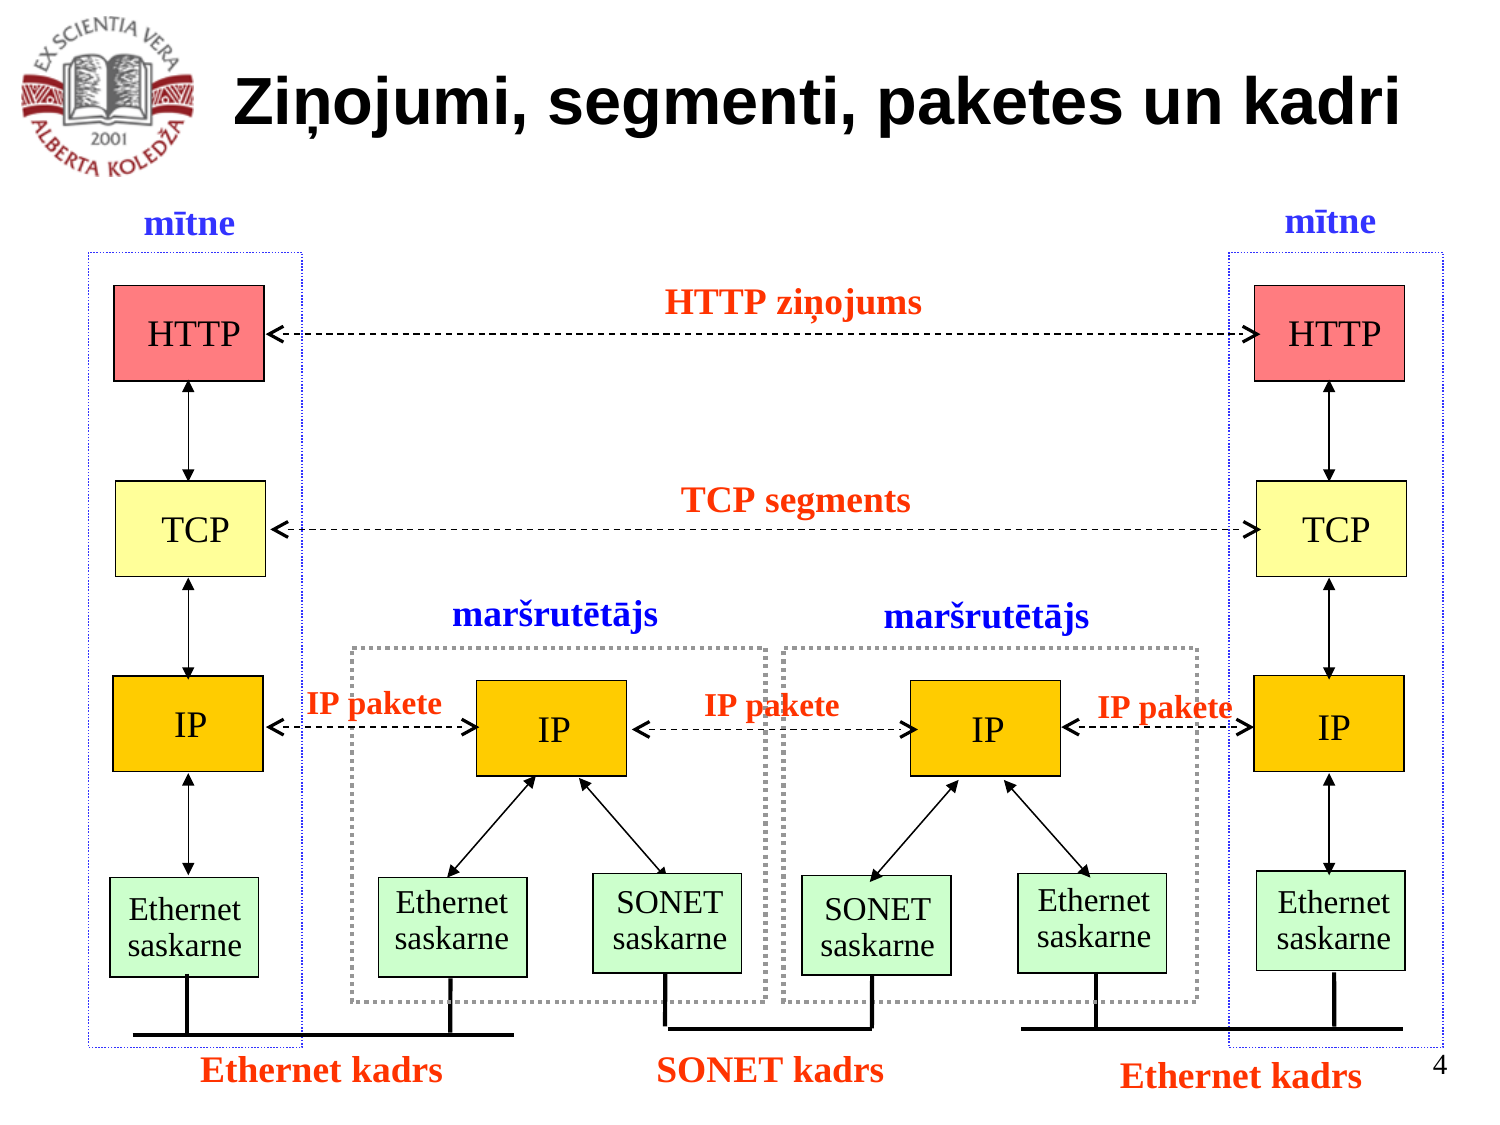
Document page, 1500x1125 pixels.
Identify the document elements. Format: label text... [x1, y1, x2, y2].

text_box [910, 680, 1061, 777]
text_box maršrutētājs [868, 583, 1105, 645]
text_box [802, 875, 951, 975]
title Ziņojumi, segmenti, paketes un kadri [187, 44, 1425, 150]
text_box Ethernet saskarne [1021, 875, 1167, 963]
text_box HTTP ziņojums [650, 269, 938, 331]
text_box Ethernet saskarne [1261, 877, 1407, 965]
text_box [109, 877, 259, 978]
text_box [113, 675, 264, 772]
text_box IP [1302, 694, 1366, 756]
text_box TCP segments [666, 467, 927, 528]
text_box Ethernet kadrs [1105, 1043, 1378, 1105]
text_box IP pakete [689, 675, 855, 732]
text_box SONET saskarne [597, 877, 743, 965]
text_box mītne [128, 190, 251, 252]
text_box [1254, 285, 1405, 381]
text_box Ethernet saskarne [379, 877, 525, 965]
text_box [378, 877, 528, 978]
text_box [113, 285, 264, 381]
text_box mītne [1269, 188, 1392, 249]
text_box maršrutētājs [437, 581, 674, 642]
text_box [1253, 675, 1404, 772]
text_box IP pakete [291, 673, 458, 729]
text_box [115, 481, 266, 577]
text_box Ethernet saskarne [112, 883, 258, 972]
text_box IP [159, 692, 223, 754]
text_box IP pakete [1082, 678, 1249, 734]
text_box SONET saskarne [805, 883, 951, 972]
text_box [476, 680, 627, 777]
text_box IP [522, 697, 586, 758]
text_box IP [956, 697, 1020, 758]
text_box TCP [1287, 497, 1386, 558]
text_box [870, 875, 951, 883]
text_box [592, 873, 742, 973]
text_box [1256, 871, 1406, 971]
picture [21, 16, 194, 177]
text_box TCP [146, 497, 245, 558]
text_box HTTP [1273, 301, 1397, 363]
text_box HTTP [132, 301, 257, 363]
text_box <skaitlis> [1312, 1037, 1463, 1101]
text_box SONET kadrs [641, 1037, 900, 1098]
text_box [1017, 873, 1167, 973]
text_box [1256, 481, 1407, 577]
text_box Ethernet kadrs [185, 1037, 458, 1098]
